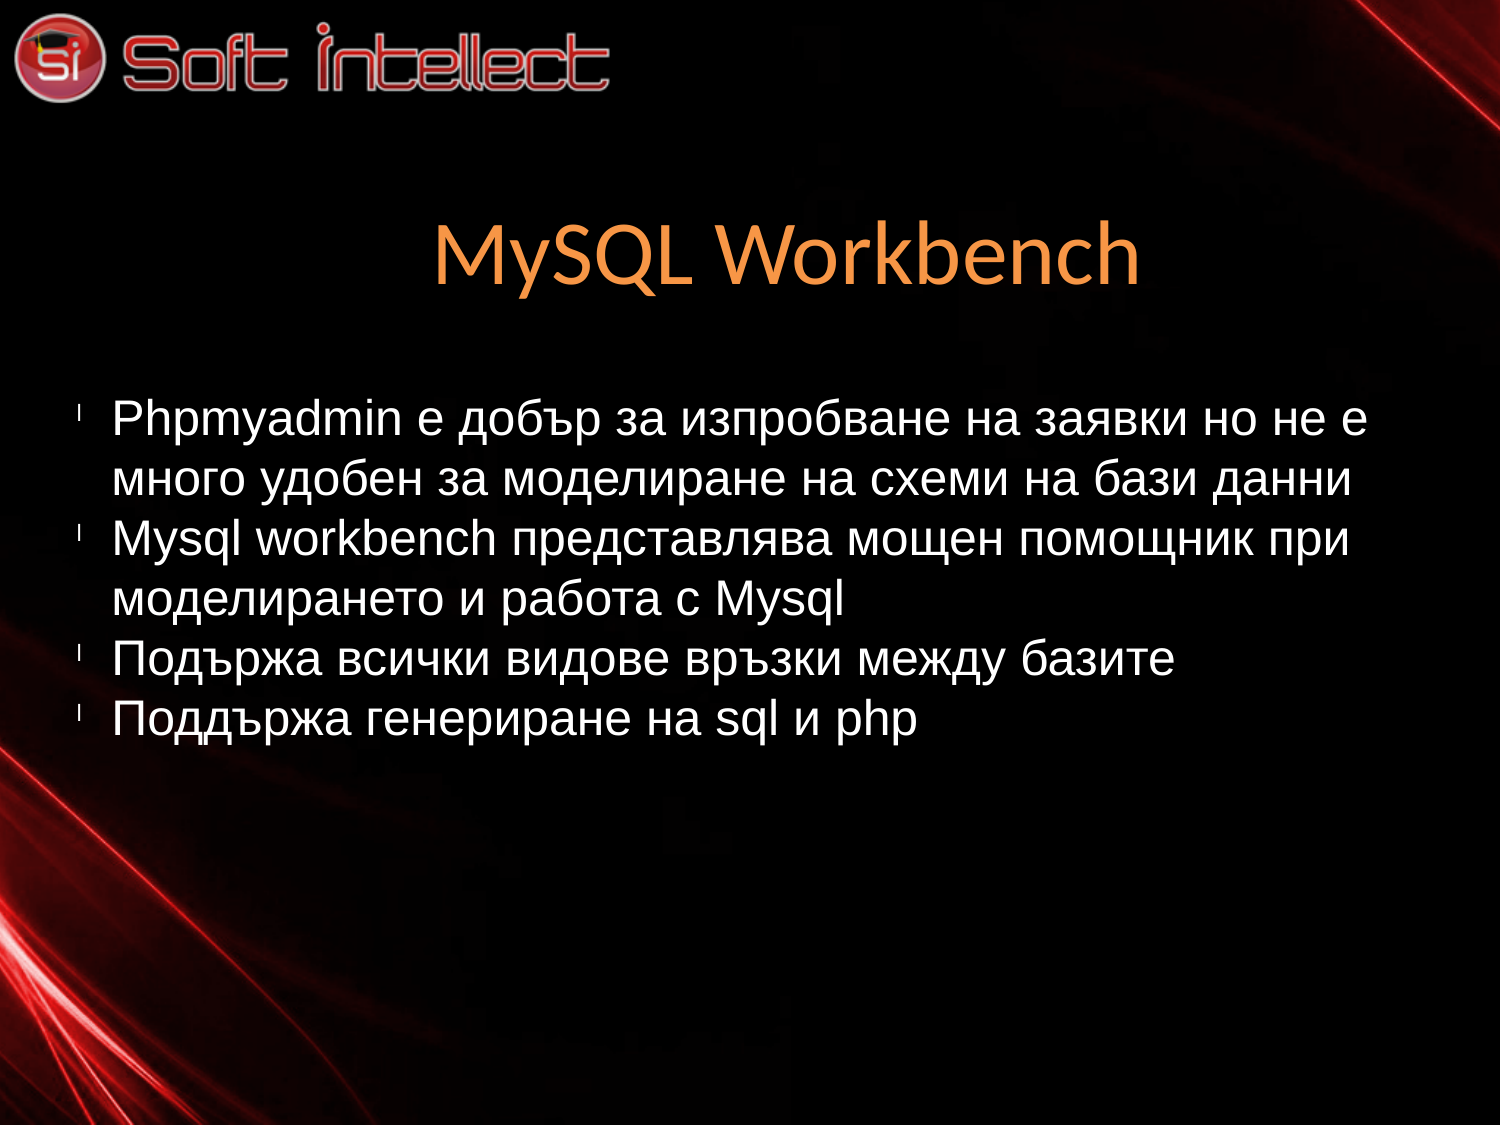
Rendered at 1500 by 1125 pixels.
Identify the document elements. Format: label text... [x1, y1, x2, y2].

picture [0, 0, 1500, 1125]
text_box Phpmyadmin е добър за изпробване на заявки но не е много удобен за моделиране на схеми на бази данни Mysql workbench представлява мощен помощник при моделирането и работа с Mysql Подържа всички видове връзки между базите Поддържа генериране на sql и php [61, 378, 1396, 1125]
text_box MySQL Workbench [150, 127, 1425, 369]
